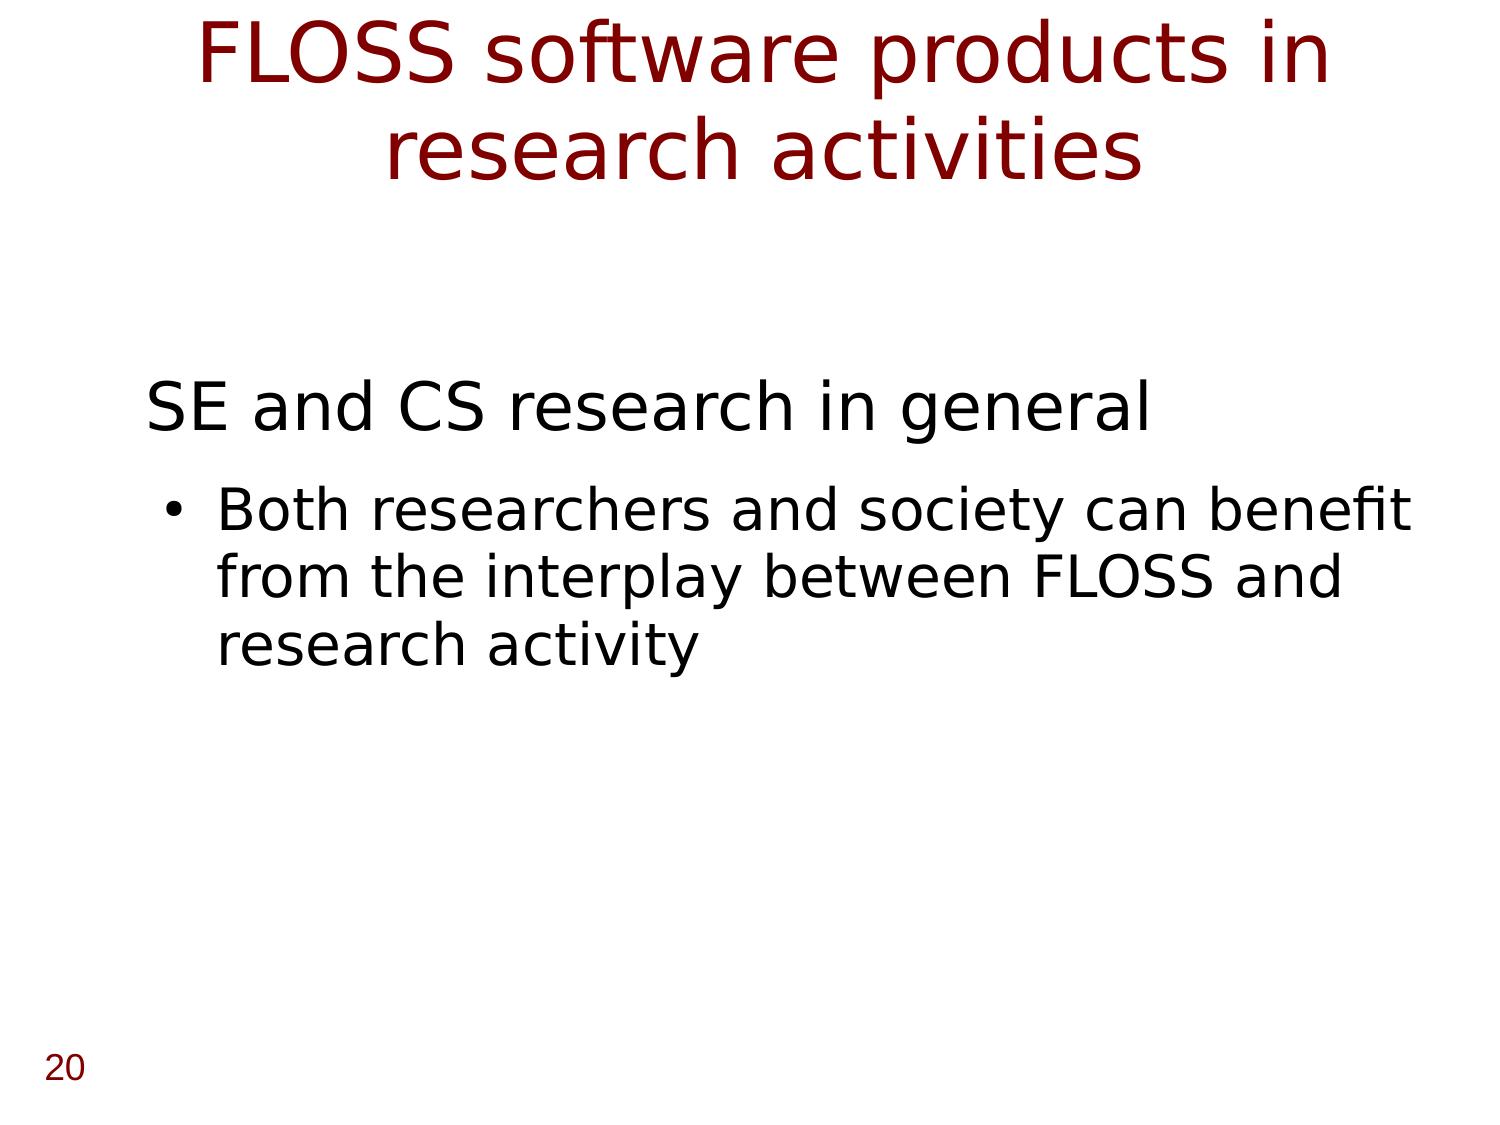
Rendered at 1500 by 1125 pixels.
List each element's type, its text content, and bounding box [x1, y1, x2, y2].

list SE and CS research in general Both researchers and society can benefit from the interplay between FLOSS and research activity [75, 261, 1447, 1004]
title FLOSS software products in research activities [70, 5, 1459, 200]
